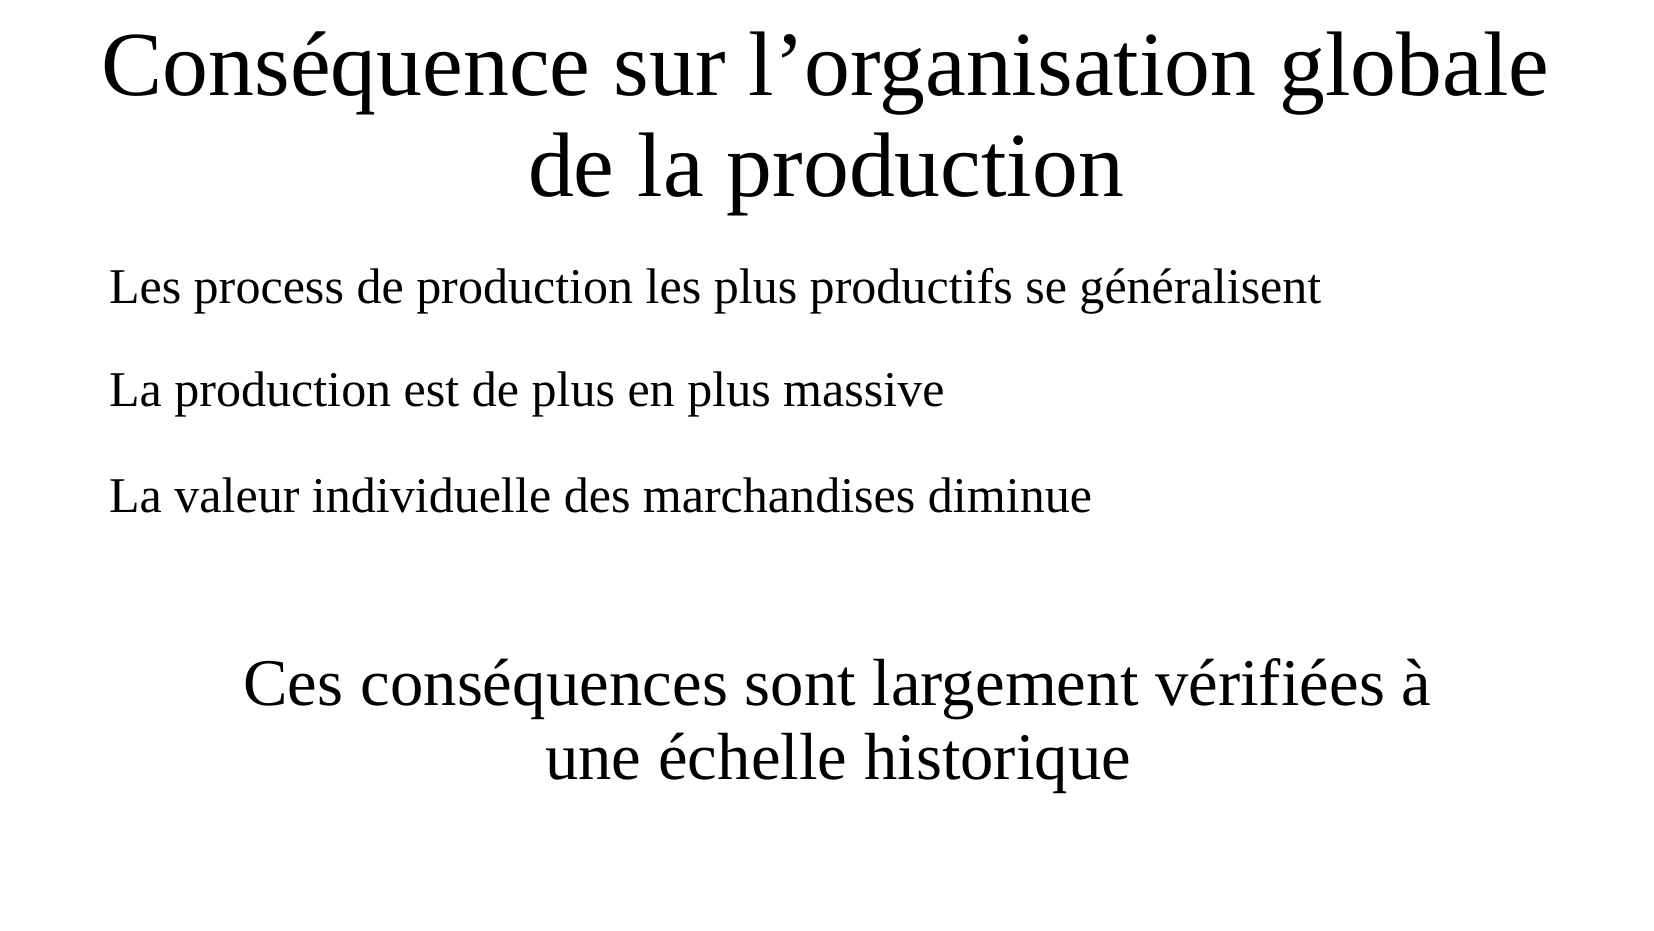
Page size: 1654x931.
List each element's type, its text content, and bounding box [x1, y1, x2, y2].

text_box Les process de production les plus productifs se généralisent [94, 251, 1524, 378]
title Conséquence sur l’organisation globale de la production [82, 12, 1571, 218]
text_box La production est de plus en plus massive [94, 354, 1394, 426]
text_box La valeur individuelle des marchandises diminue [94, 460, 1288, 591]
text_box Ces conséquences sont largement vérifiées à une échelle historique [212, 638, 1465, 804]
